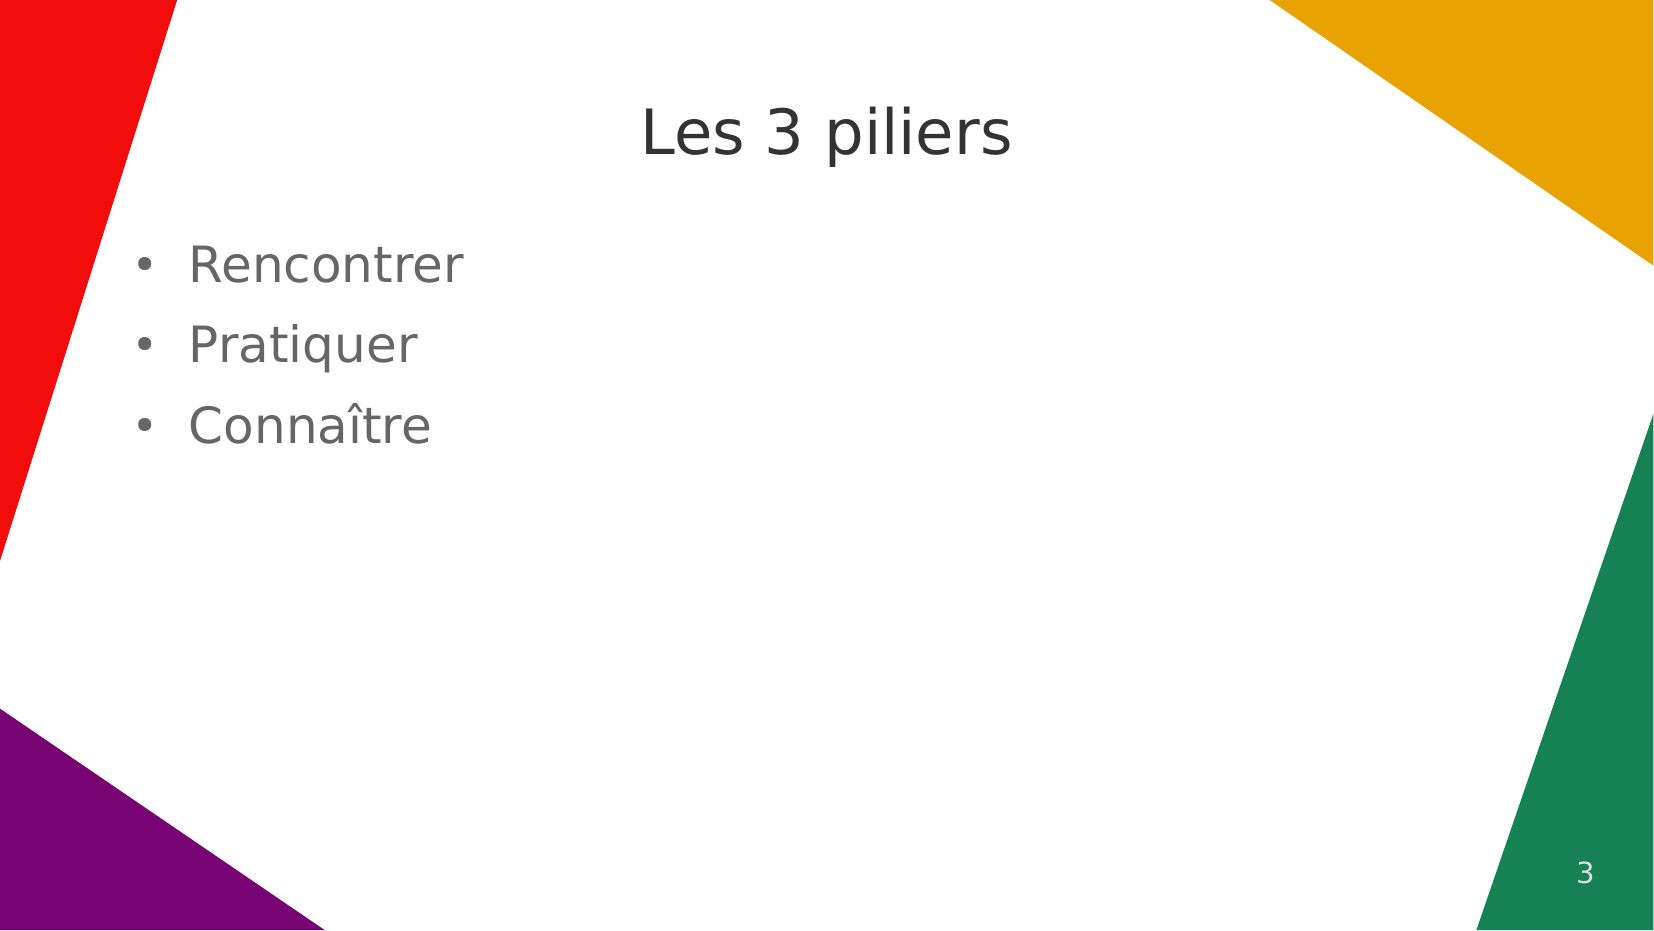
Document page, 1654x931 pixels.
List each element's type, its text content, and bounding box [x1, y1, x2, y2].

title Les 3 piliers [118, 59, 1536, 207]
list Rencontrer Pratiquer Connaître [118, 236, 1536, 827]
